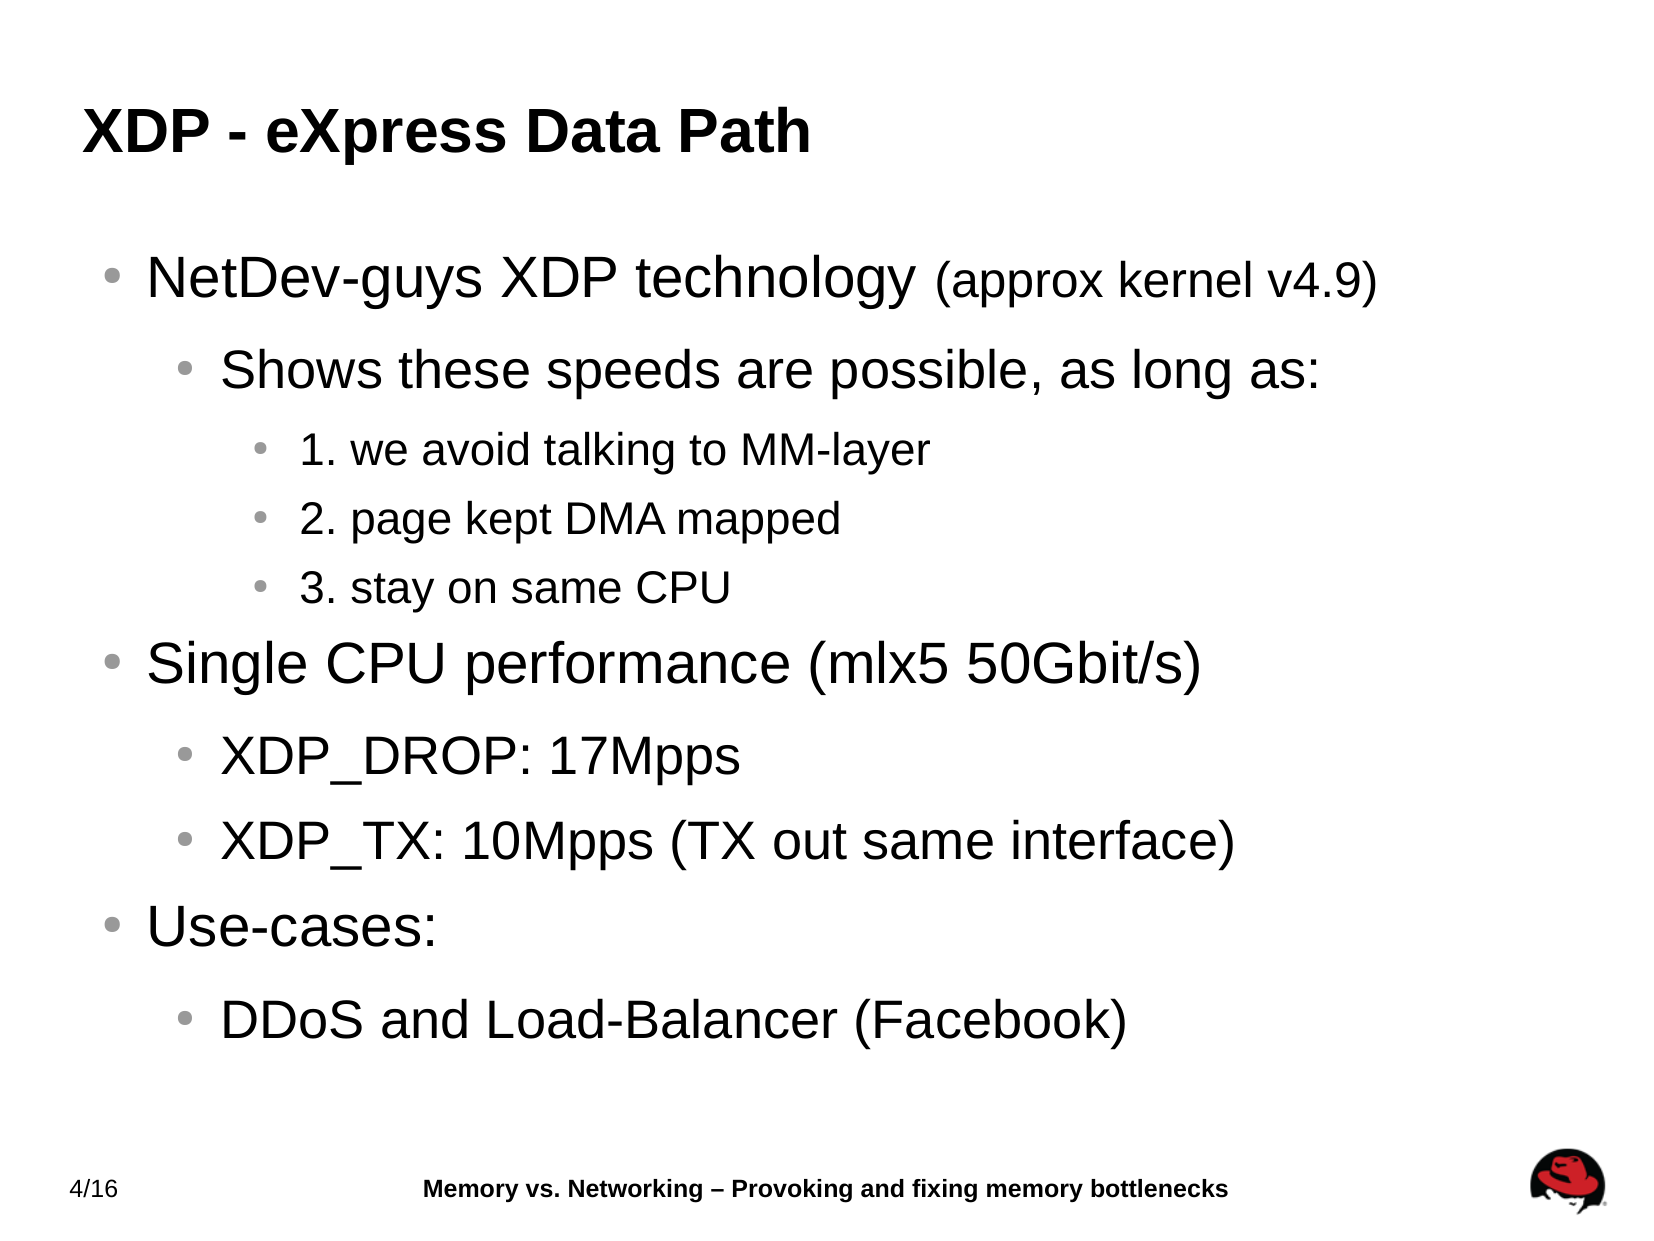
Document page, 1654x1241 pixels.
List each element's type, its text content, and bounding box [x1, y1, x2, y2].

list NetDev-guys XDP technology (approx kernel v4.9) Shows these speeds are possible, as long as: 1. we avoid talking to MM-layer 2. page kept DMA mapped 3. stay on same CPU Single CPU performance (mlx5 50Gbit/s) XDP_DROP: 17Mpps XDP_TX: 10Mpps (TX out same interface) Use-cases: DDoS and Load-Balancer (Facebook) [86, 244, 1576, 1050]
title XDP - eXpress Data Path [82, 37, 1571, 226]
picture [1529, 1146, 1613, 1224]
